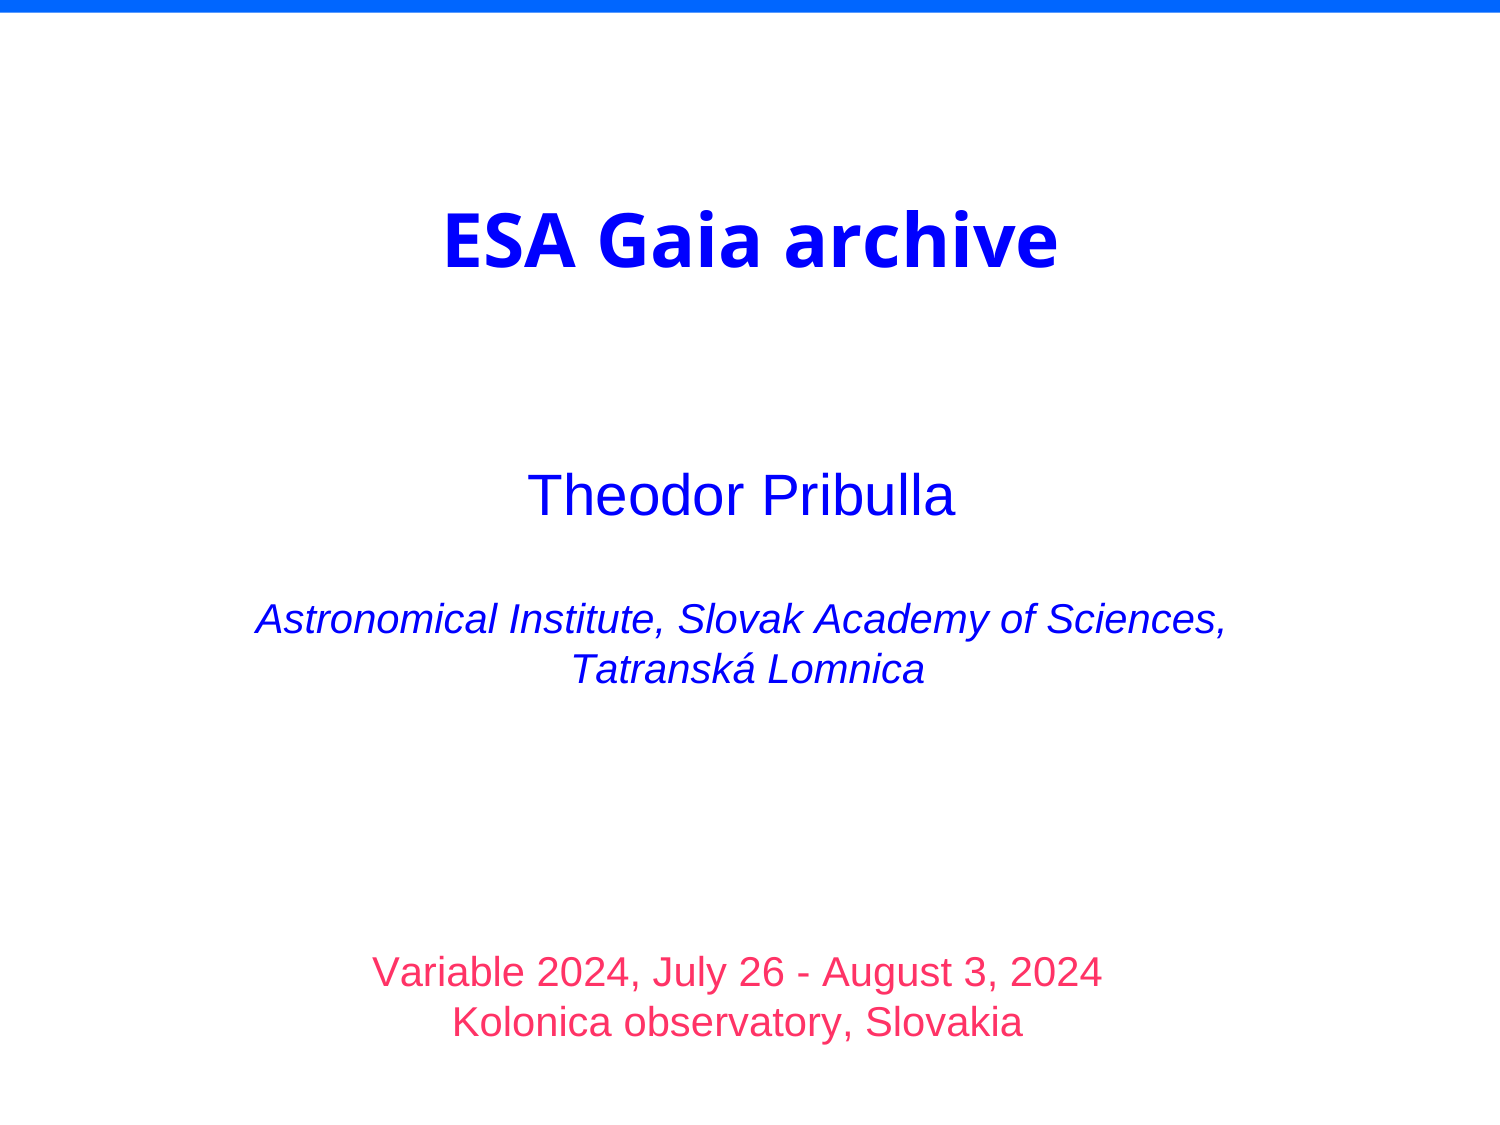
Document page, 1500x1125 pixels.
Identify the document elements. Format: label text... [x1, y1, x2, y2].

list ESA Gaia archive [113, 194, 1389, 381]
text_box Variable 2024, July 26 - August 3, 2024 Kolonica observatory, Slovakia [125, 937, 1351, 1073]
text_box Theodor Pribulla Astronomical Institute, Slovak Academy of Sciences, Tatranská Lomnica [0, 450, 1484, 776]
